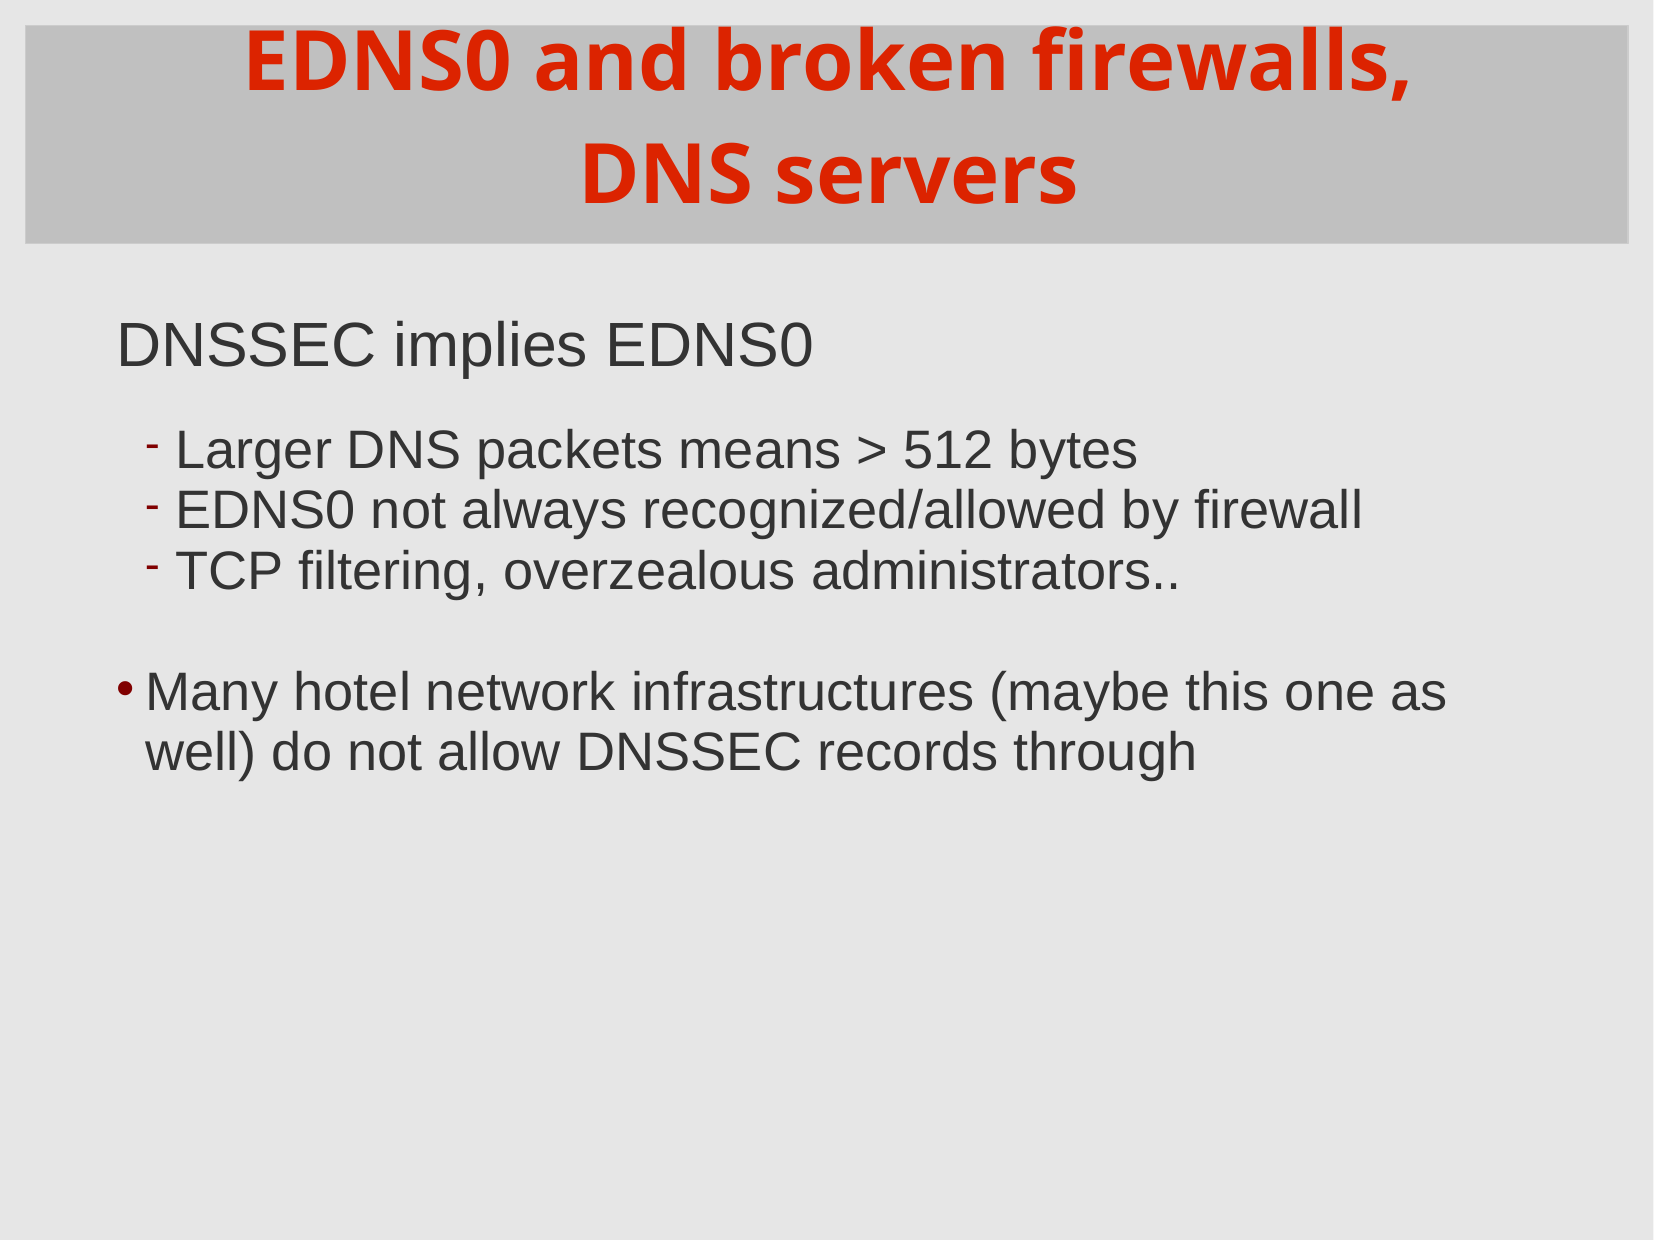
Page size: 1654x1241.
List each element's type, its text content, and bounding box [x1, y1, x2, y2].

title EDNS0 and broken firewalls, DNS servers [29, 14, 1628, 216]
list DNSSEC implies EDNS0 Larger DNS packets means > 512 bytes EDNS0 not always recognized/allowed by firewall TCP filtering, overzealous administrators.. Many hotel network infrastructures (maybe this one as well) do not allow DNSSEC records through [71, 302, 1591, 1099]
